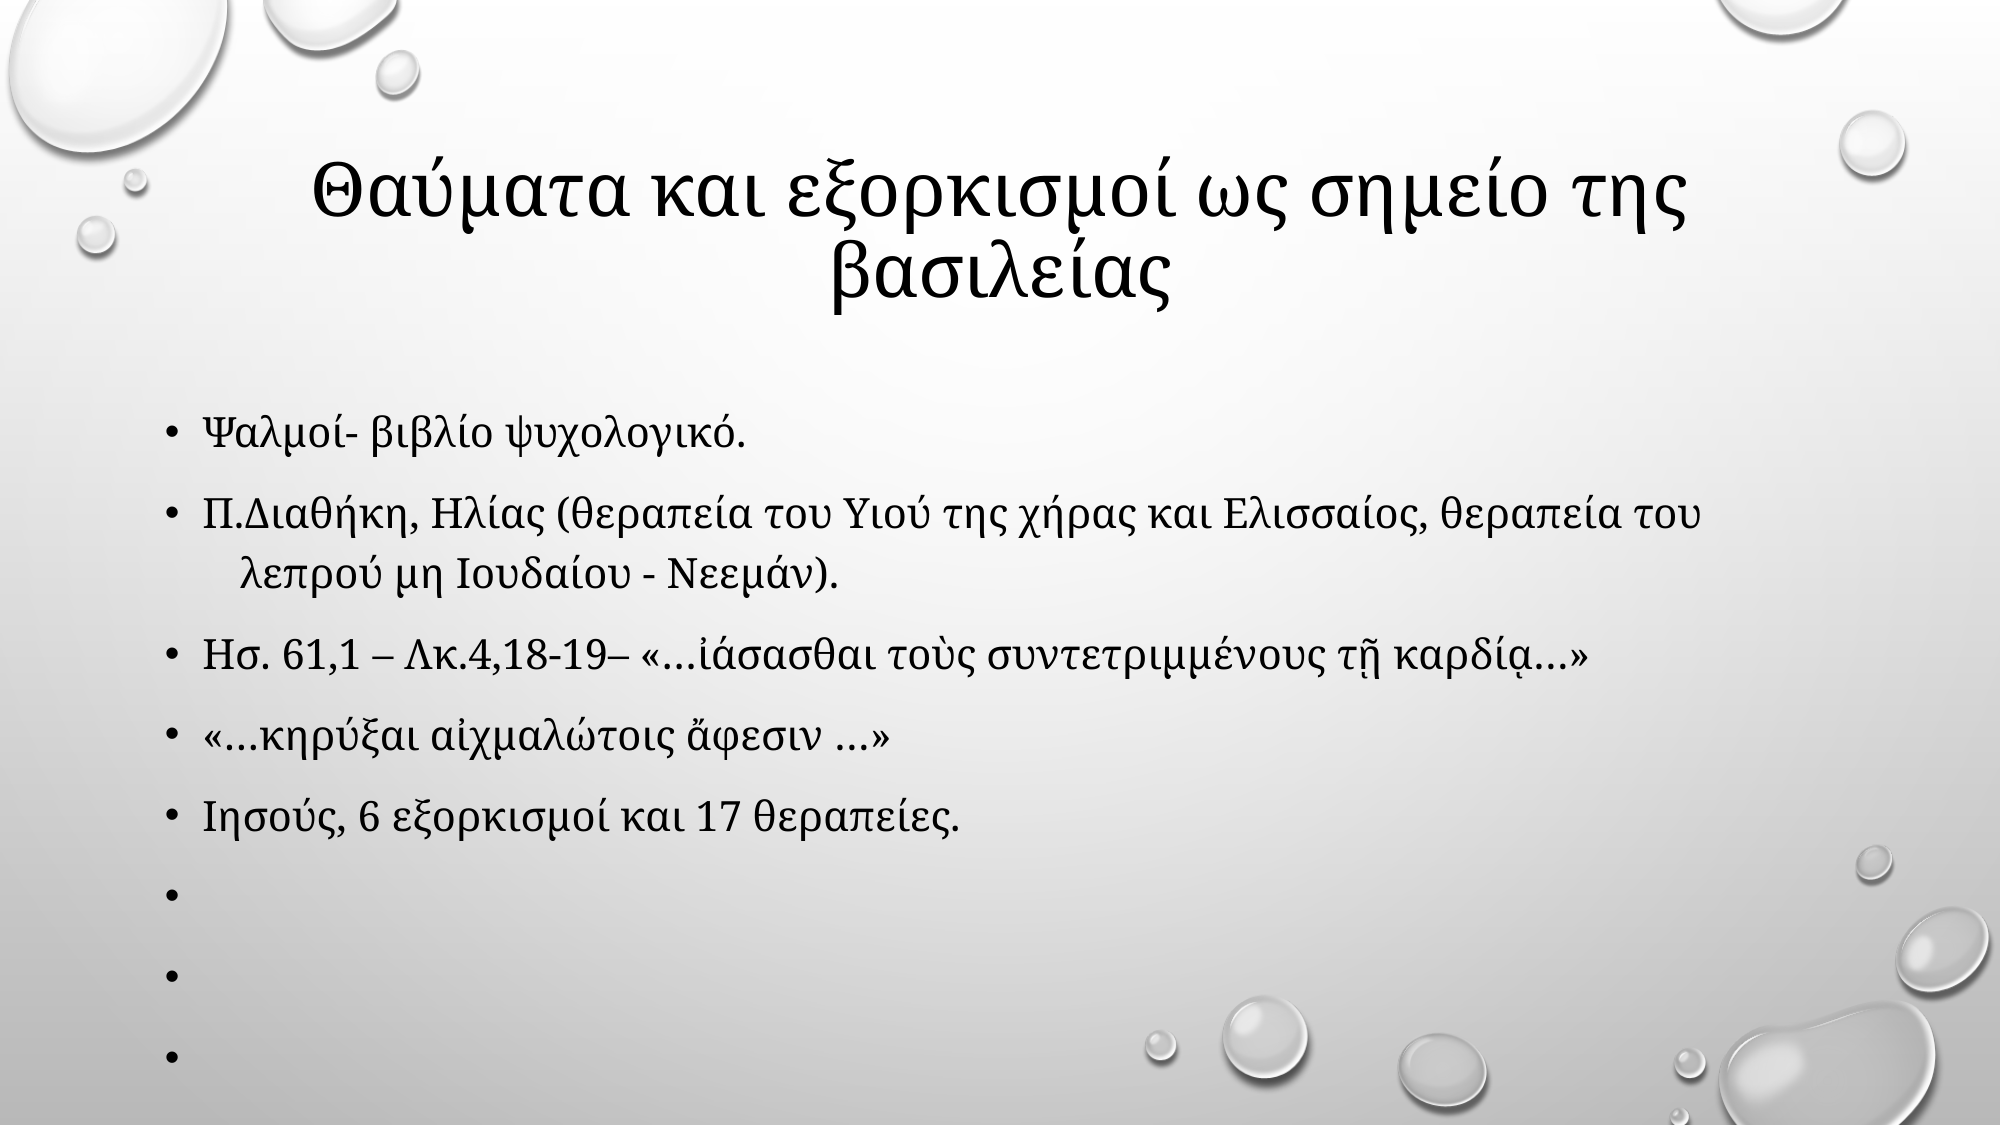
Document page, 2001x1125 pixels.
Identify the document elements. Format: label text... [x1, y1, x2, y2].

title Θαύματα και εξορκισμοί ως σημείο της βασιλείας [149, 101, 1851, 364]
list Ψαλμοί- βιβλίο ψυχολογικό. Π.Διαθήκη, Ηλίας (θεραπεία του Υιού της χήρας και Ελισσαίος, θεραπεία του λεπρού μη Ιουδαίου - Νεεμάν). Ησ. 61,1 – Λκ.4,18-19– «…ἰάσασθαι τοὺς συντετριμμένους τῇ καρδίᾳ…» «…κηρύξαι αἰχμαλώτοις ἄφεσιν …» Ιησούς, 6 εξορκισμοί και 17 θεραπείες. [149, 388, 1850, 950]
